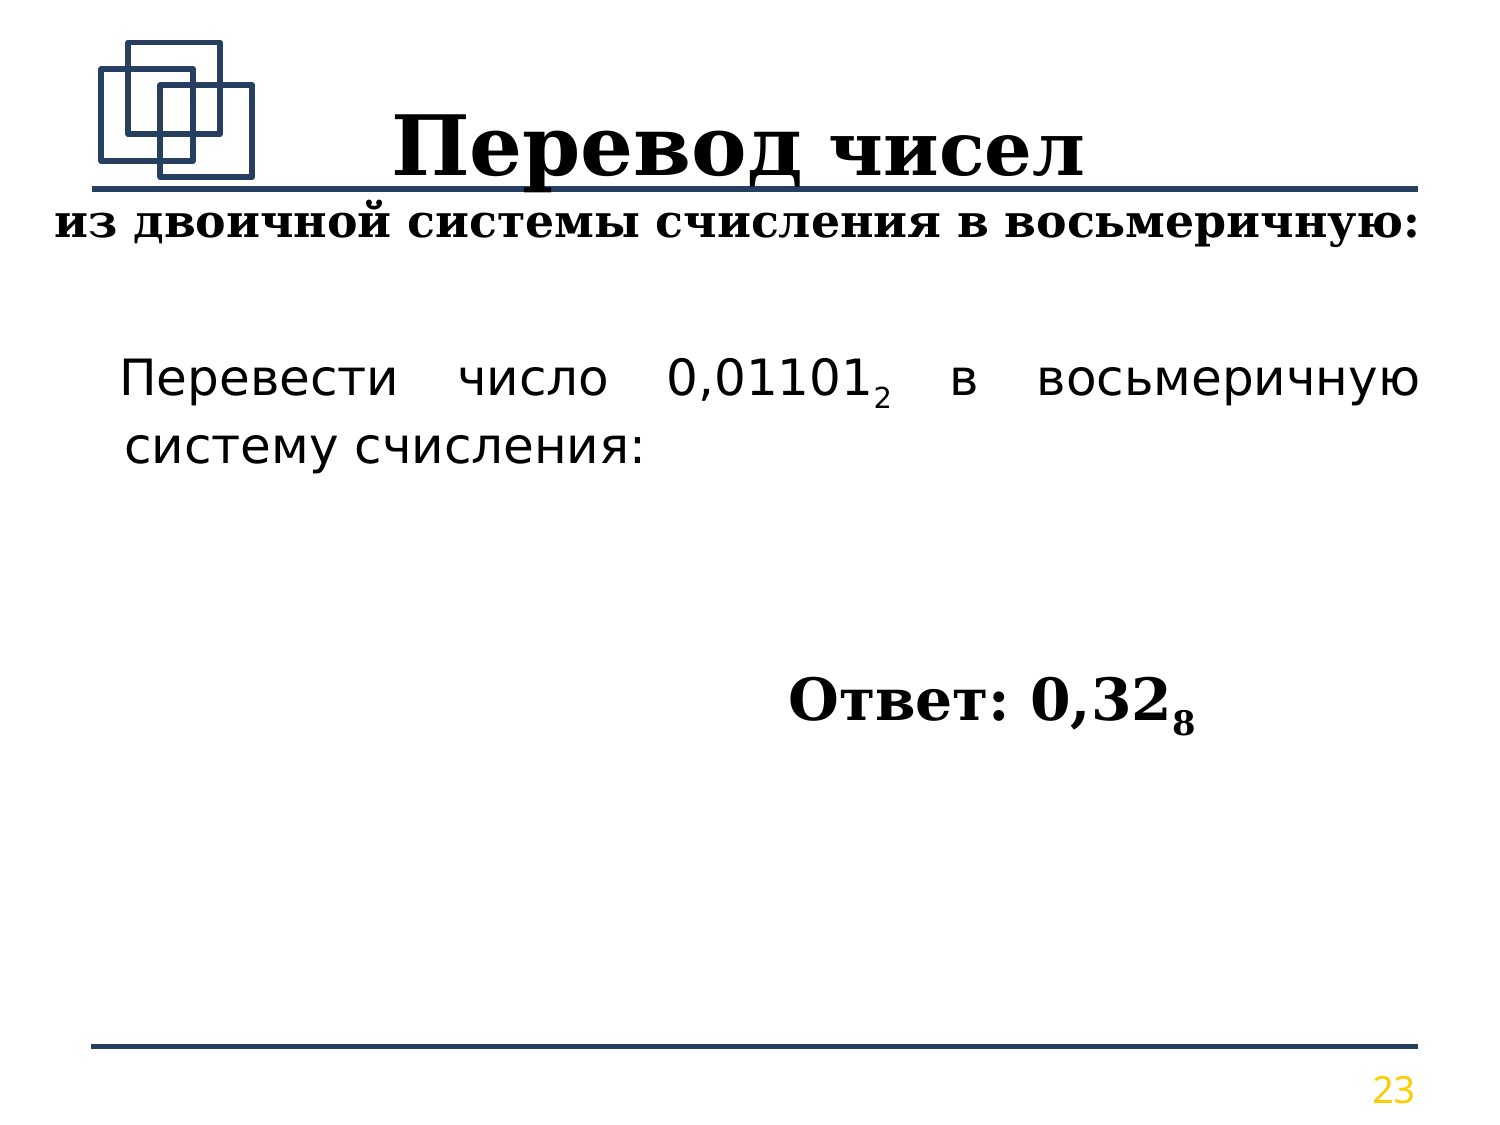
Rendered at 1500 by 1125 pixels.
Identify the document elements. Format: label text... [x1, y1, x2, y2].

title Перевод чисел из двоичной системы счисления в восьмеричную: [0, 49, 1477, 290]
text_box Ответ: 0,328 [773, 654, 1459, 750]
text_box Перевести число 0,011012 в восьмеричную систему счисления: [53, 337, 1436, 1047]
